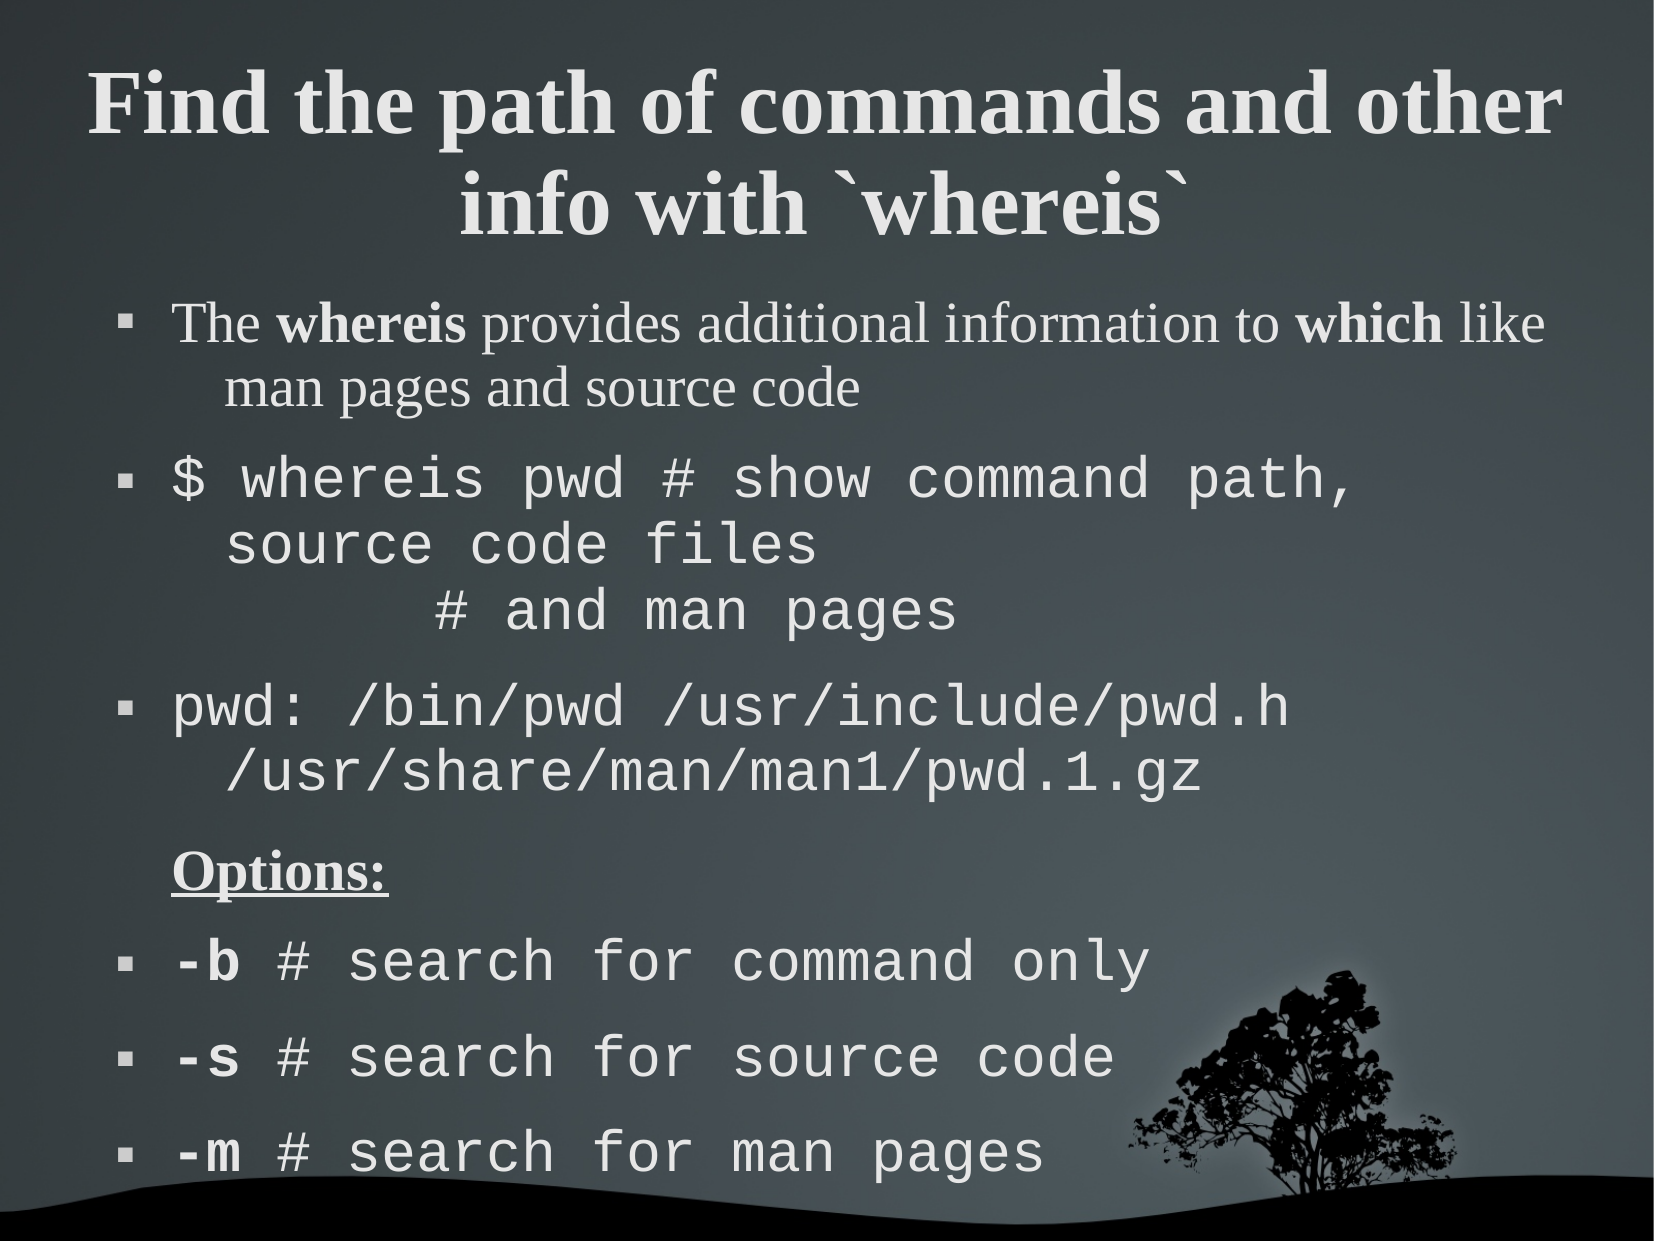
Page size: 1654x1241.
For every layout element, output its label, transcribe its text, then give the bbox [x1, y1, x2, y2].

picture [0, 0, 1654, 1241]
title Find the path of commands and other info with `whereis` [82, 33, 1571, 273]
list The whereis provides additional information to which like man pages and source code $ whereis pwd # show command path, source code files # and man pages pwd: /bin/pwd /usr/include/pwd.h /usr/share/man/man1/pwd.1.gz Options: -b # search for command only -s # search for source code -m # search for man pages [82, 290, 1571, 1190]
